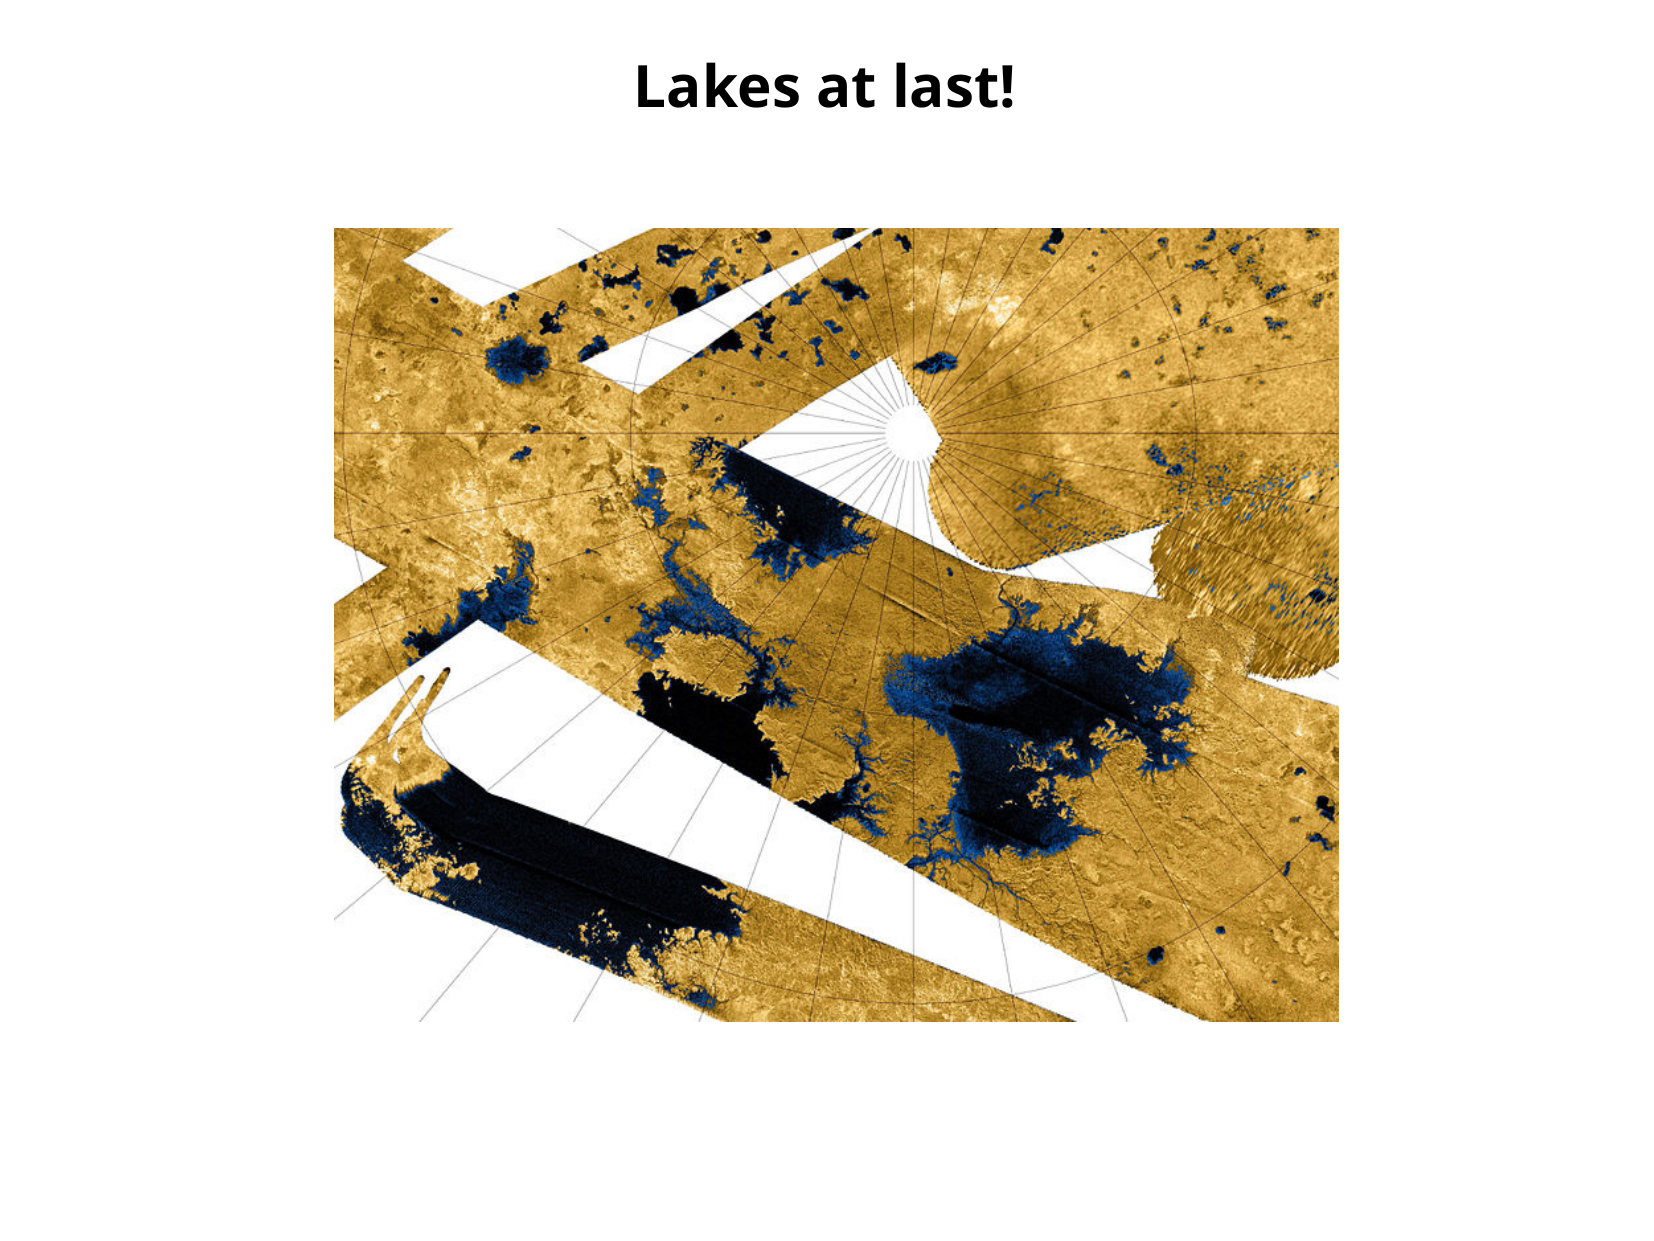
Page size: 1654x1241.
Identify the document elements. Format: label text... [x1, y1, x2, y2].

picture [334, 228, 1339, 1022]
text_box Lakes at last! [262, 37, 1388, 134]
